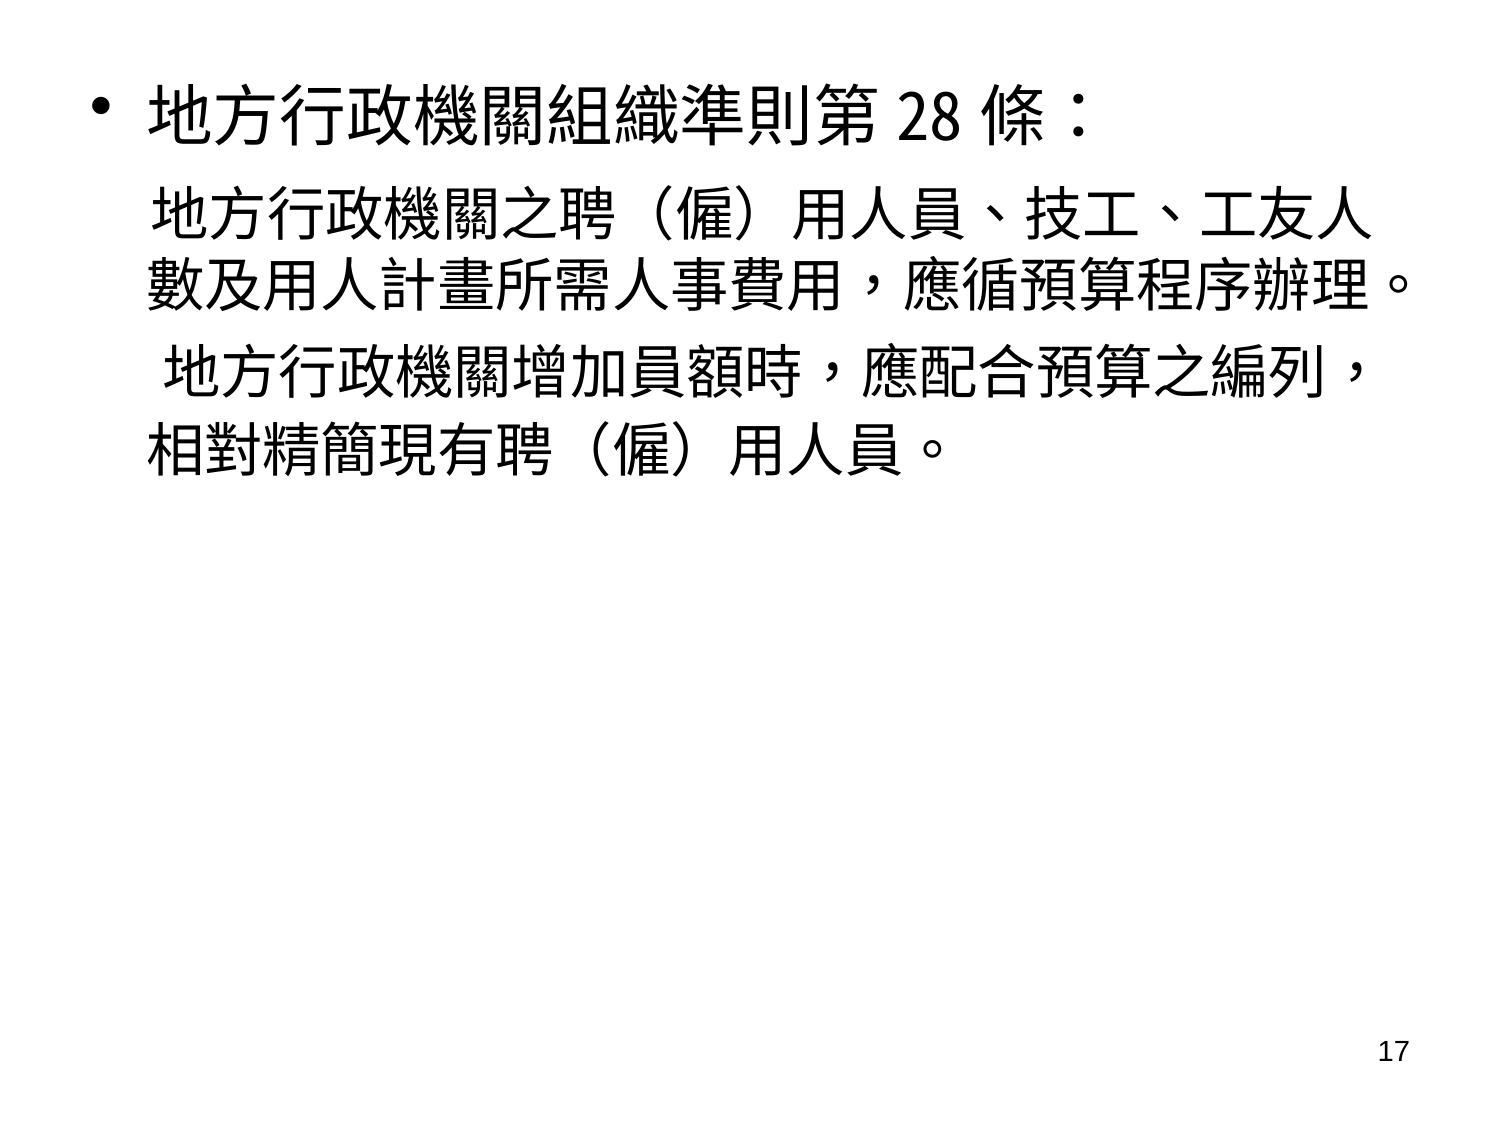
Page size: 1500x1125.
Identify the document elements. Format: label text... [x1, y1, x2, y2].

list 地方行政機關組織準則第28條： 地方行政機關之聘（僱）用人員、技工、工友人數及用人計畫所需人事費用，應循預算程序辦理。 地方行政機關增加員額時，應配合預算之編列，相對精簡現有聘（僱）用人員。 [75, 66, 1426, 1005]
